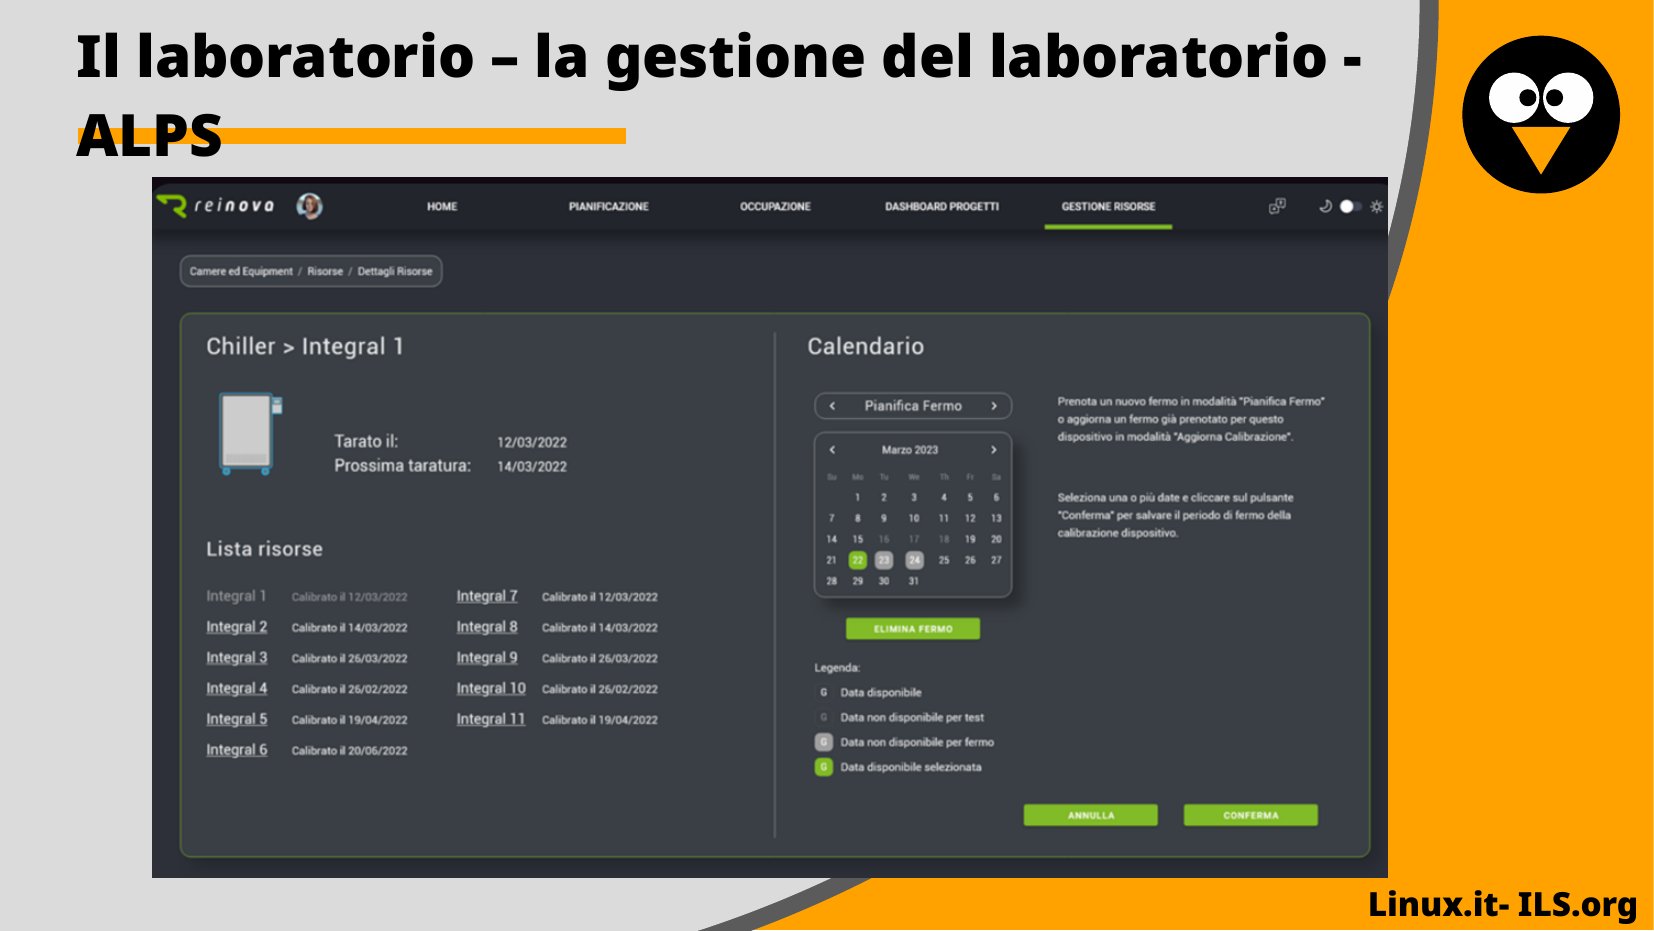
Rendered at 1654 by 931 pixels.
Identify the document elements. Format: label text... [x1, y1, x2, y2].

picture [152, 177, 1388, 878]
text_box Linux.it- ILS.org [1346, 873, 1654, 927]
title Il laboratorio – la gestione del laboratorio - ALPS [76, 28, 1388, 161]
